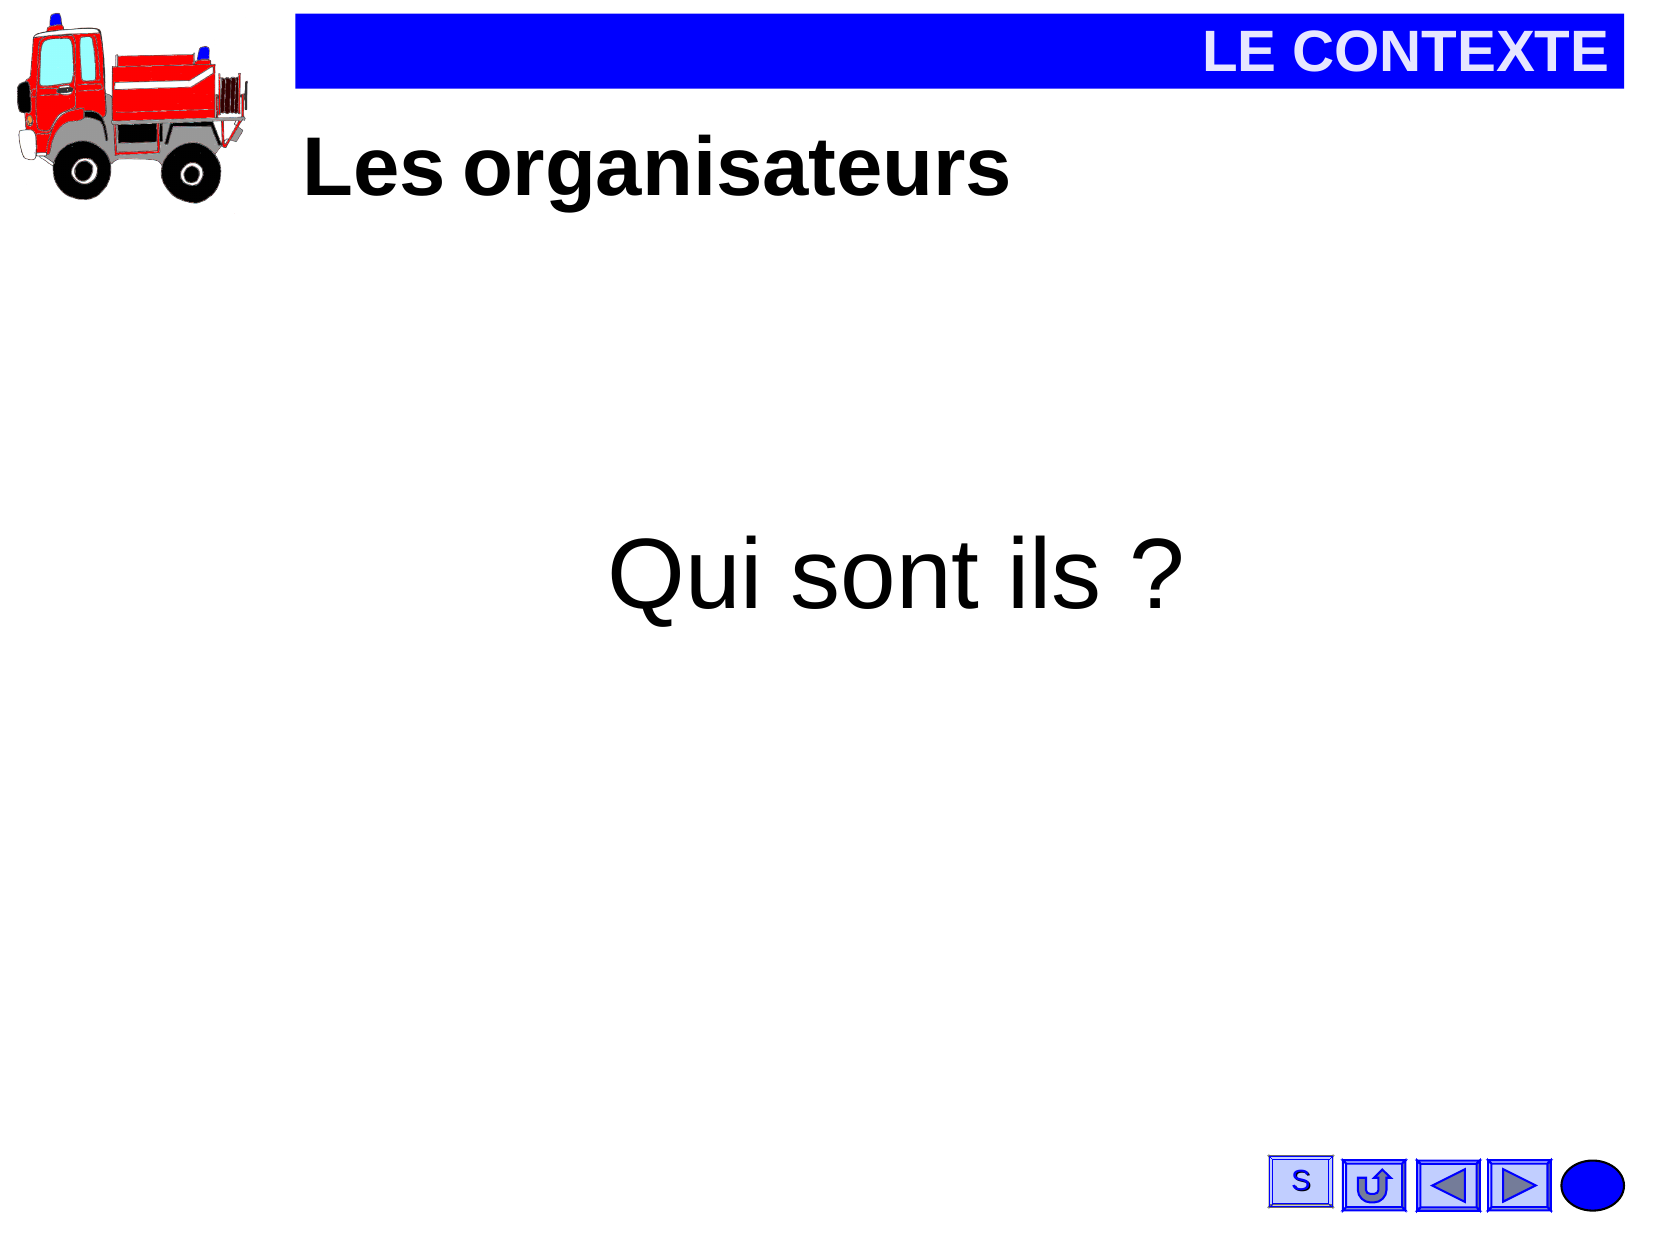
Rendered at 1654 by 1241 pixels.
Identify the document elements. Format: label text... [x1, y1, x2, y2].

text_box [1561, 1160, 1625, 1211]
picture [8, 8, 257, 216]
list Qui sont ils ? [230, 383, 1506, 802]
text_box LE CONTEXTE [295, 13, 1625, 89]
text_box Les organisateurs [287, 112, 1028, 221]
